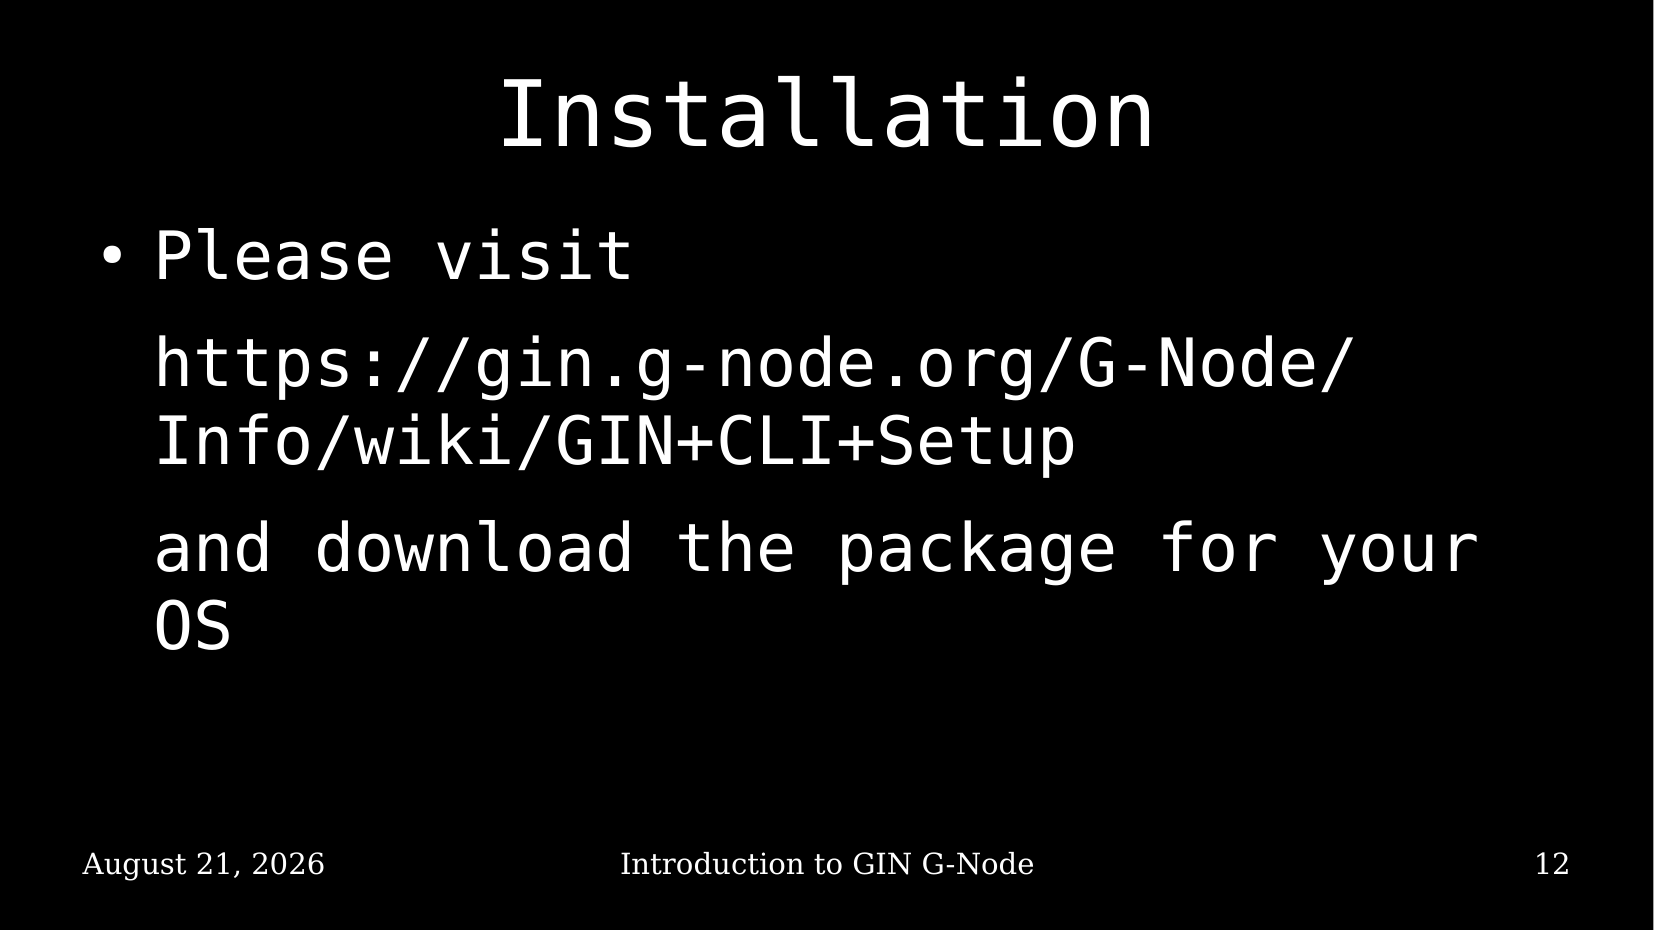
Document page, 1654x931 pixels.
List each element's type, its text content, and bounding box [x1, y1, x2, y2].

title Installation [82, 37, 1571, 193]
list Please visit https://gin.g-node.org/G-Node/Info/wiki/GIN+CLI+Setup and download the package for your OS [82, 217, 1571, 758]
